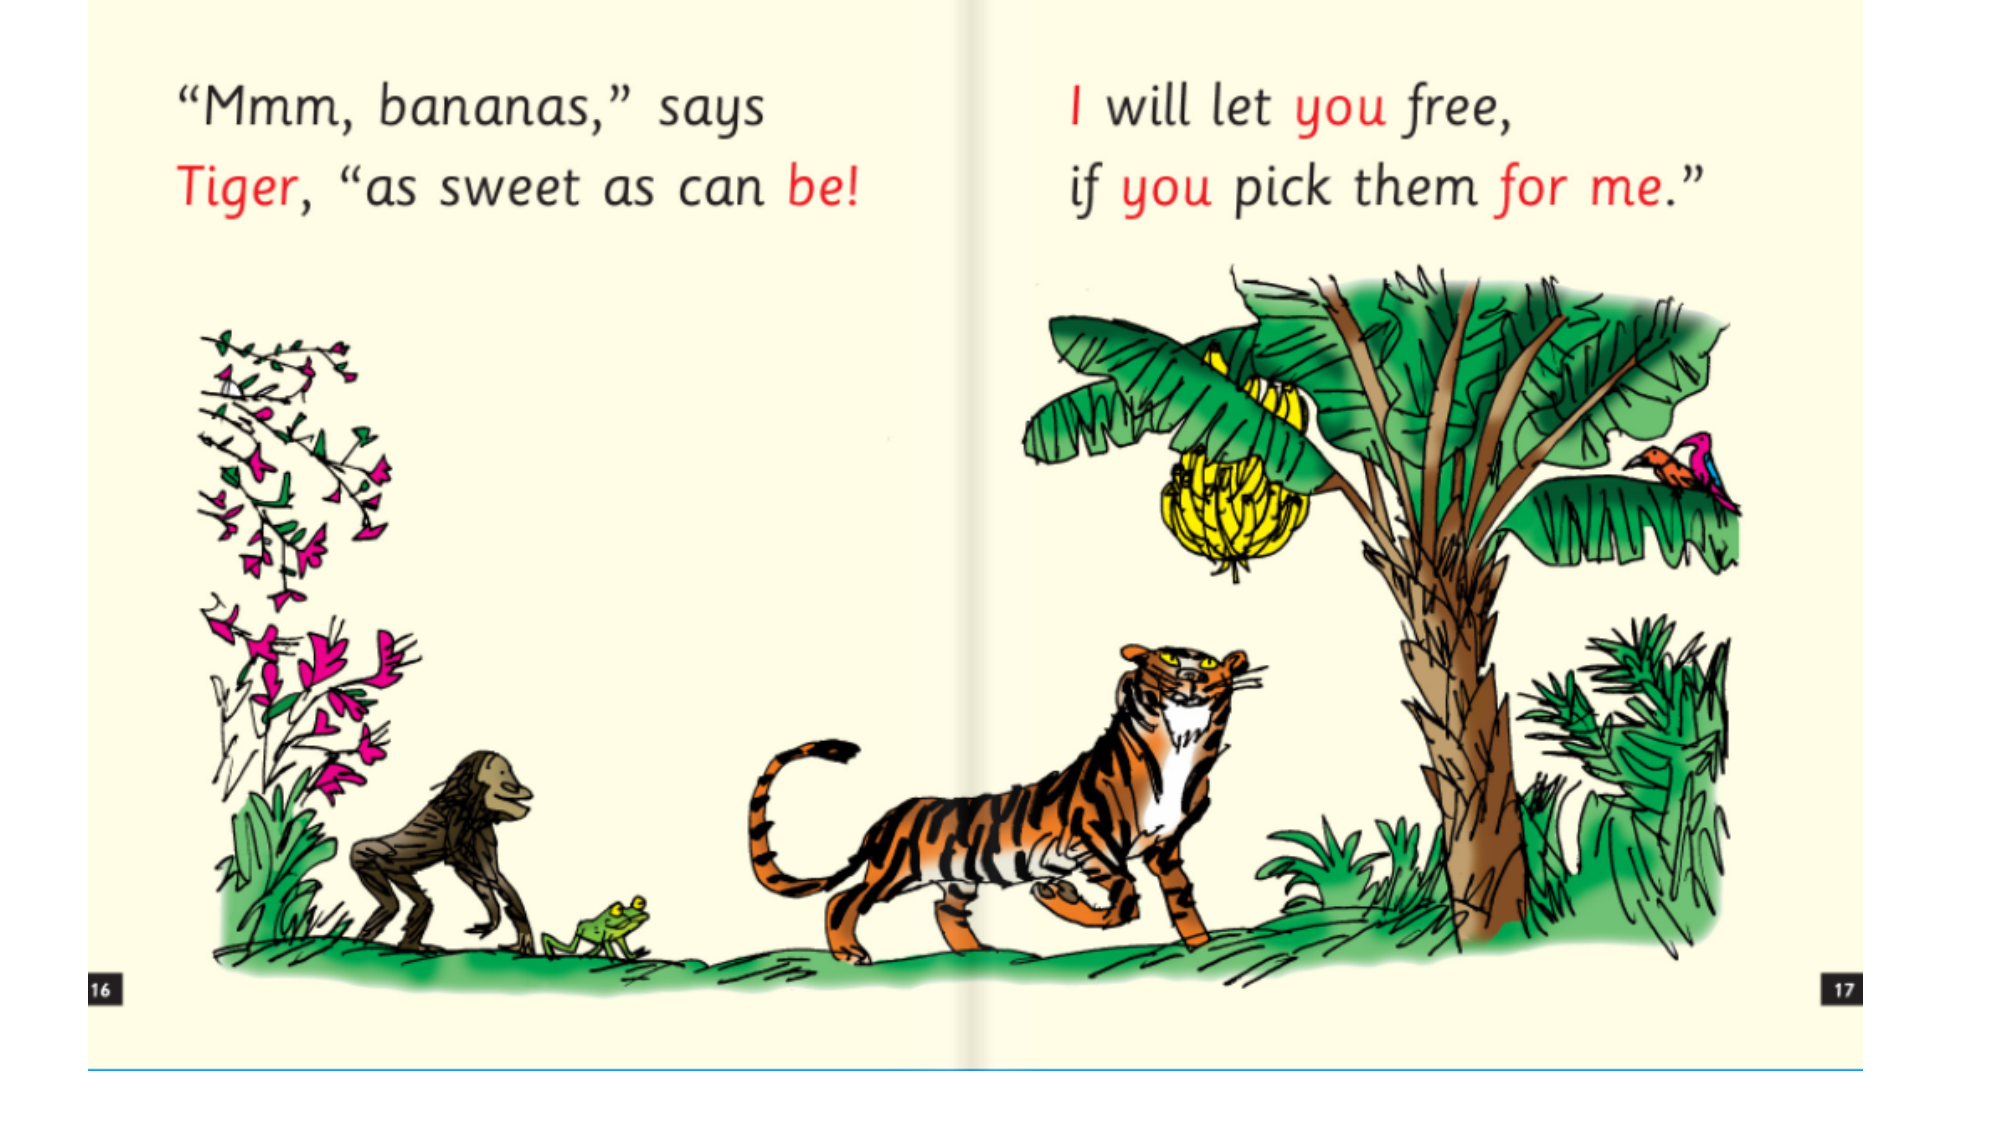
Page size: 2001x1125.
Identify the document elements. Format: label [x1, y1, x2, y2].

picture [88, 0, 1863, 1071]
